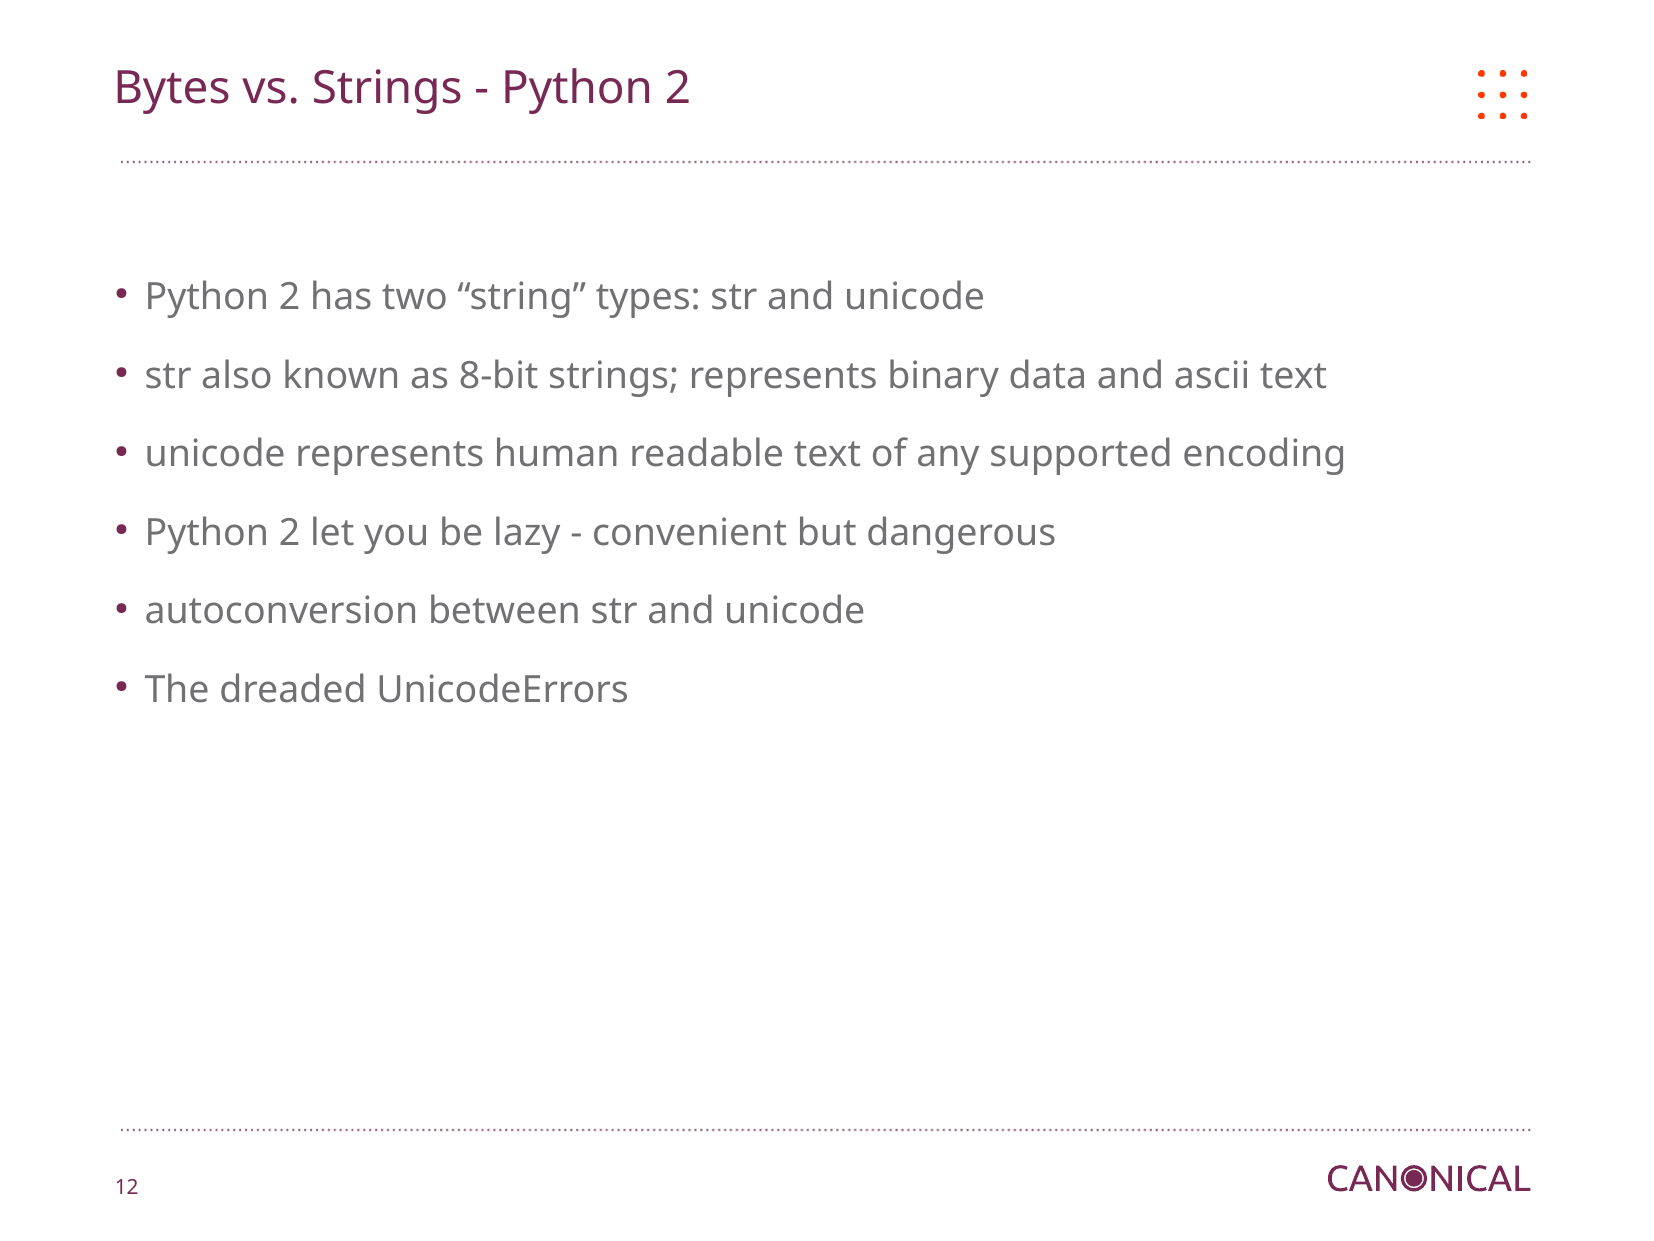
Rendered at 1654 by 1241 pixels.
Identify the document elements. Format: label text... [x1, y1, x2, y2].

list Python 2 has two “string” types: str and unicode str also known as 8-bit strings; represents binary data and ascii text unicode represents human readable text of any supported encoding Python 2 let you be lazy - convenient but dangerous autoconversion between str and unicode The dreaded UnicodeErrors [115, 256, 1540, 977]
picture [111, 1127, 1533, 1134]
picture [1478, 70, 1527, 119]
title Bytes vs. Strings - Python 2 [113, 64, 1382, 107]
picture [111, 159, 1533, 166]
